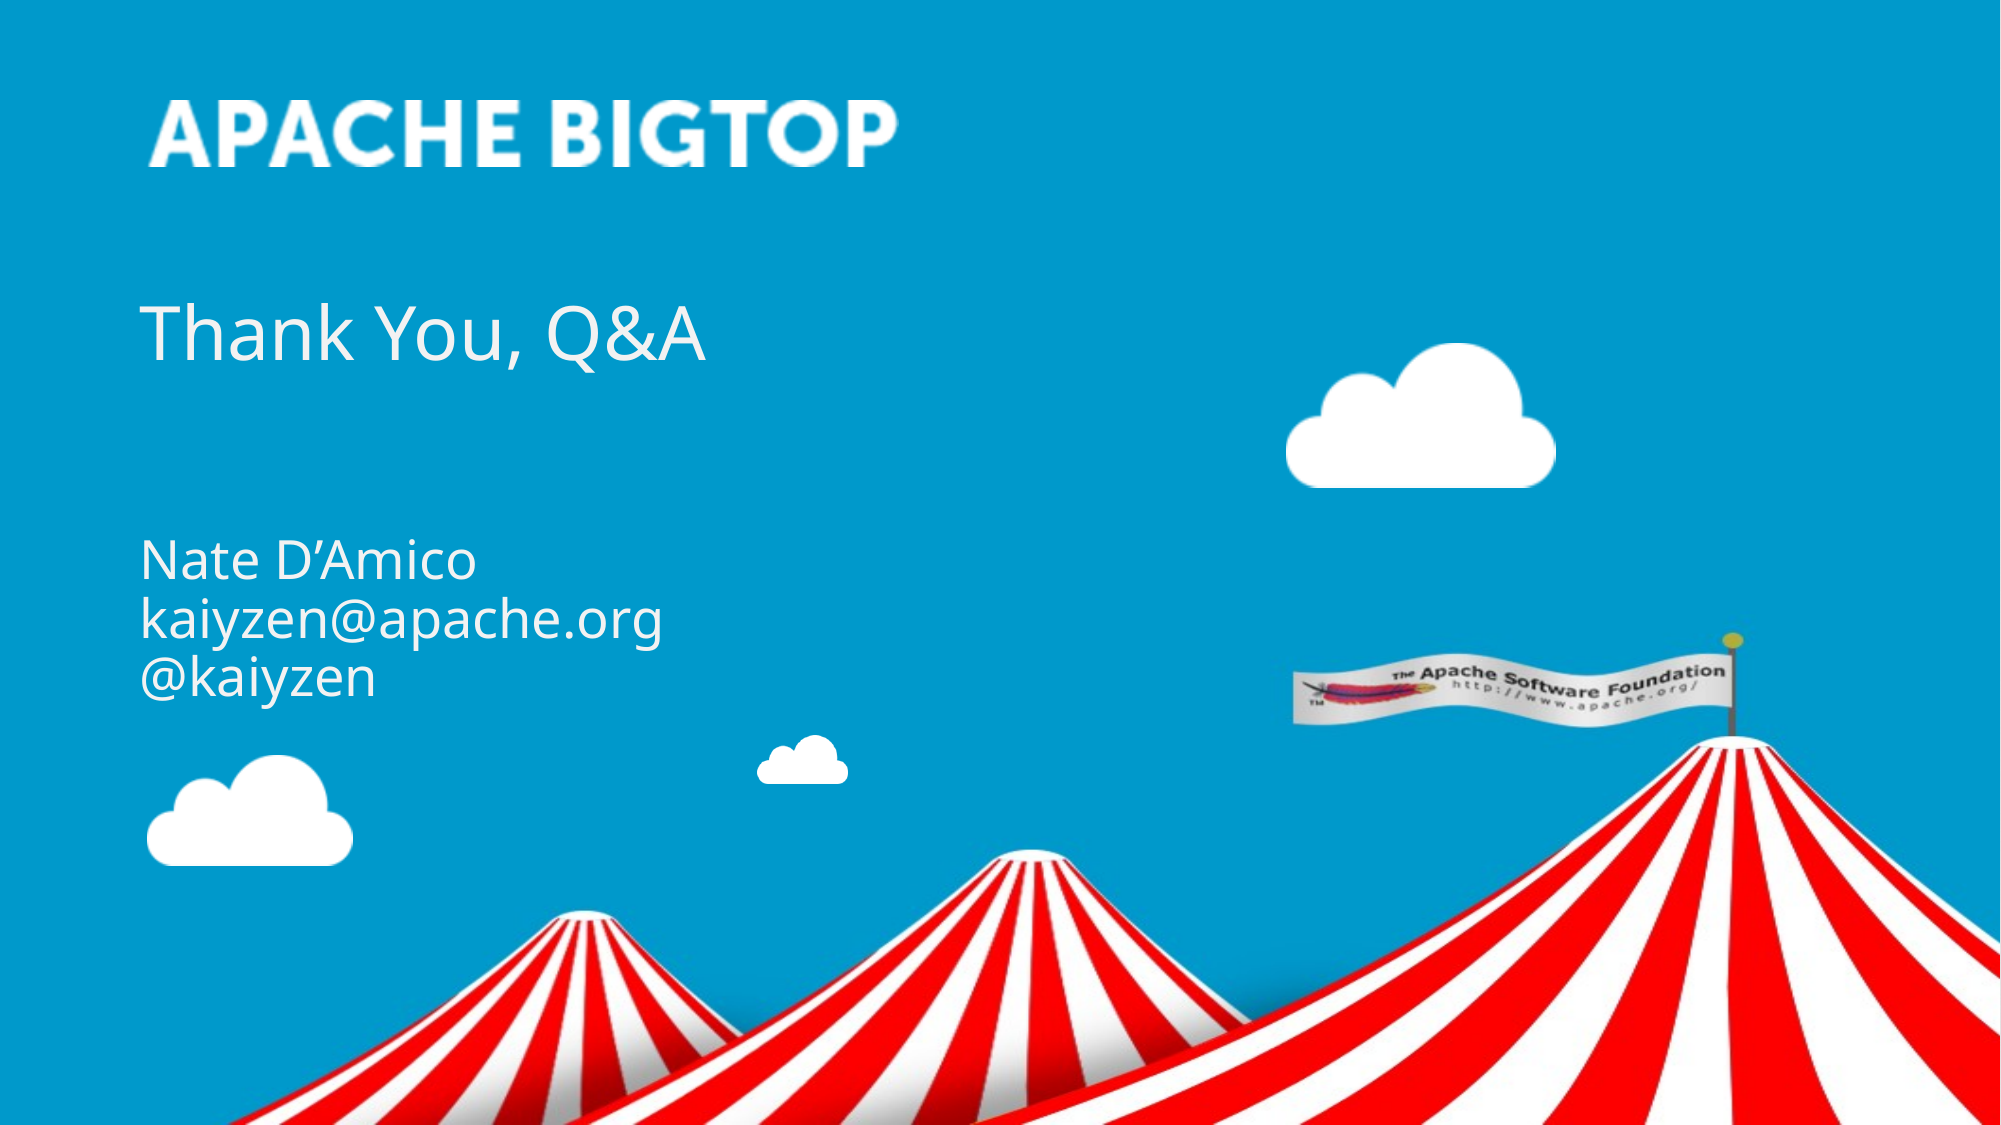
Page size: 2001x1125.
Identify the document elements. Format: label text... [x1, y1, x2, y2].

text_box Nate D’Amico kaiyzen@apache.org @kaiyzen [124, 525, 1274, 784]
picture [332, 101, 395, 166]
picture [709, 101, 768, 166]
picture [613, 101, 630, 166]
picture [149, 101, 211, 166]
picture [847, 101, 898, 166]
picture [269, 101, 331, 166]
picture [404, 101, 462, 166]
picture [148, 784, 352, 865]
picture [768, 101, 839, 166]
picture [218, 101, 268, 166]
picture [477, 101, 521, 166]
picture [1287, 344, 1555, 487]
picture [227, 631, 2000, 1125]
picture [639, 101, 705, 166]
picture [551, 101, 602, 166]
text_box Thank You, Q&A [124, 262, 1274, 384]
